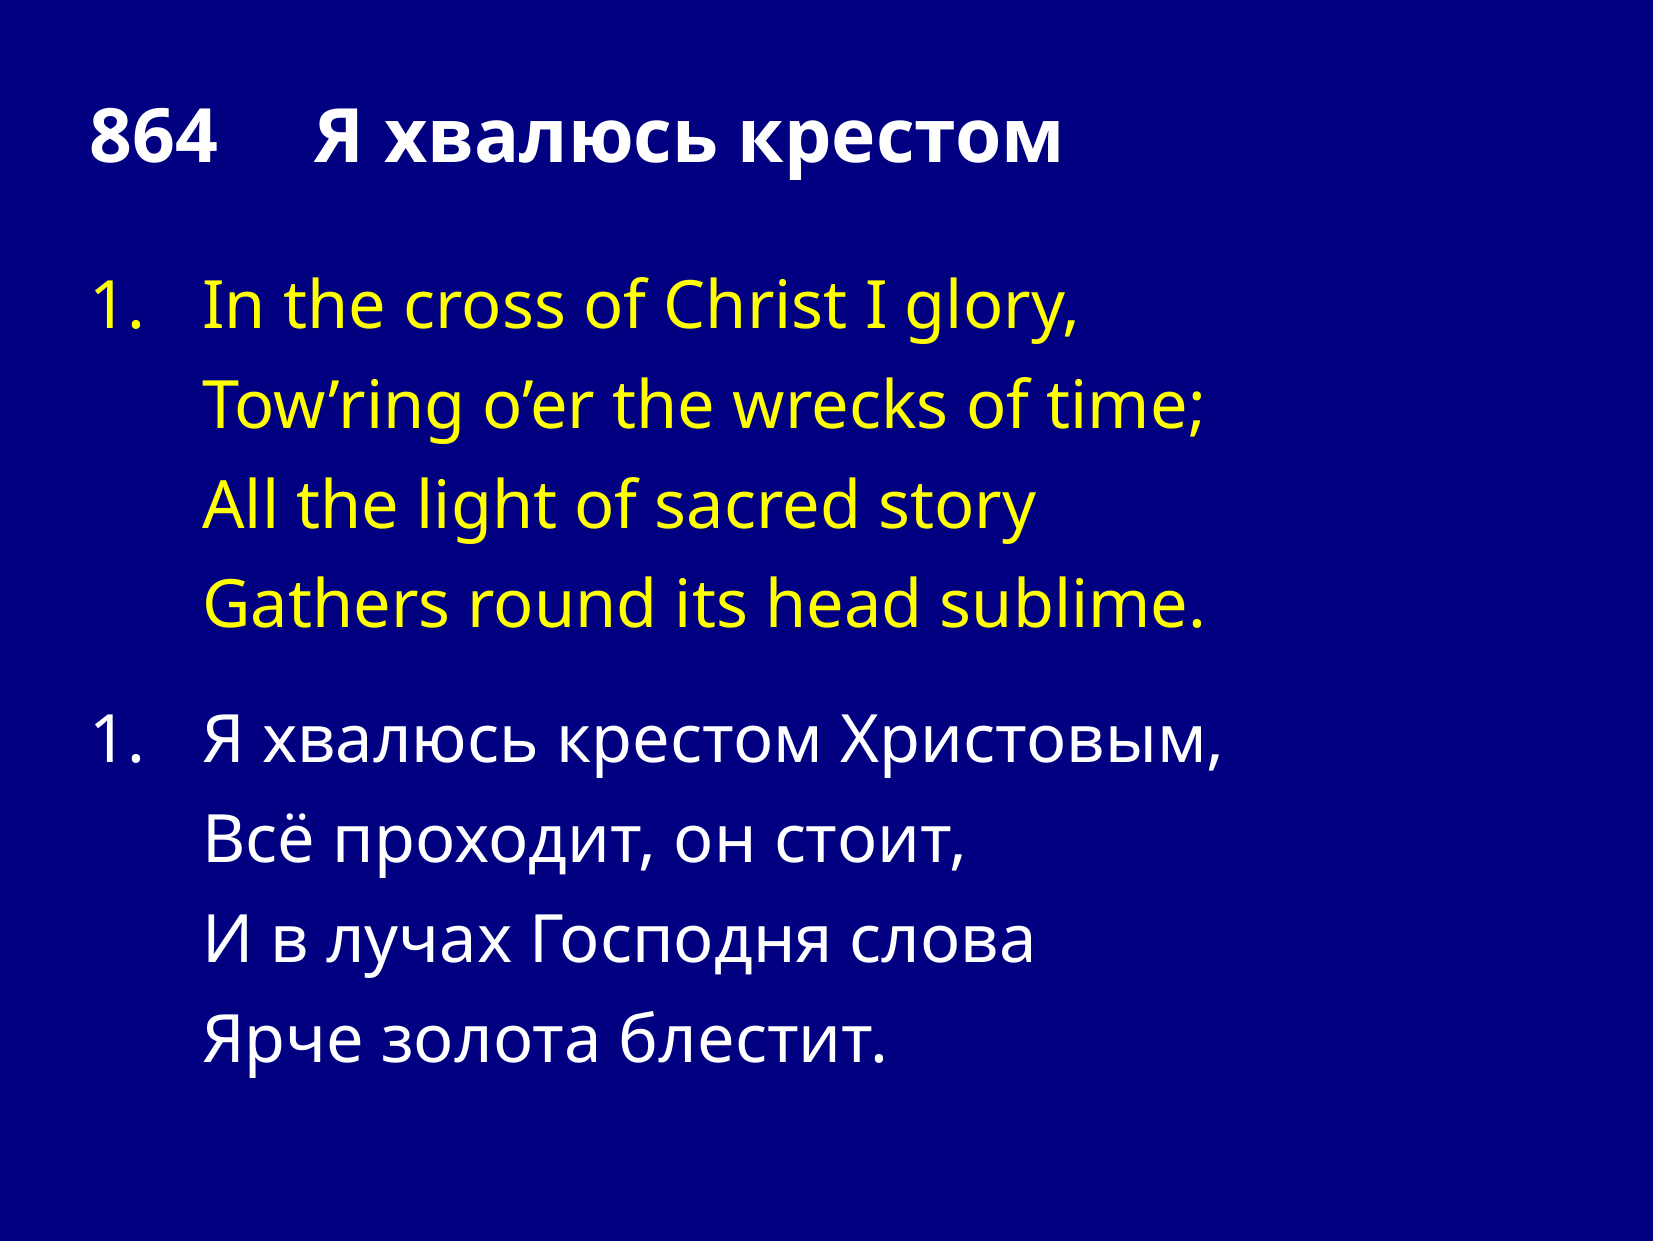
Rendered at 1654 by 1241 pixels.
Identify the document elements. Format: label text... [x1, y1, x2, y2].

text_box 864 Я хвалюсь крестом [75, 75, 1576, 188]
text_box 1. Я хвалюсь крестом Христовым, Всё проходит, он стоит, И в лучах Господня слова Ярче золота блестит. [75, 675, 1576, 1163]
text_box 1. In the cross of Christ I glory, Tow’ring o’er the wrecks of time; All the light of sacred story Gathers round its head sublime. [75, 188, 1576, 638]
